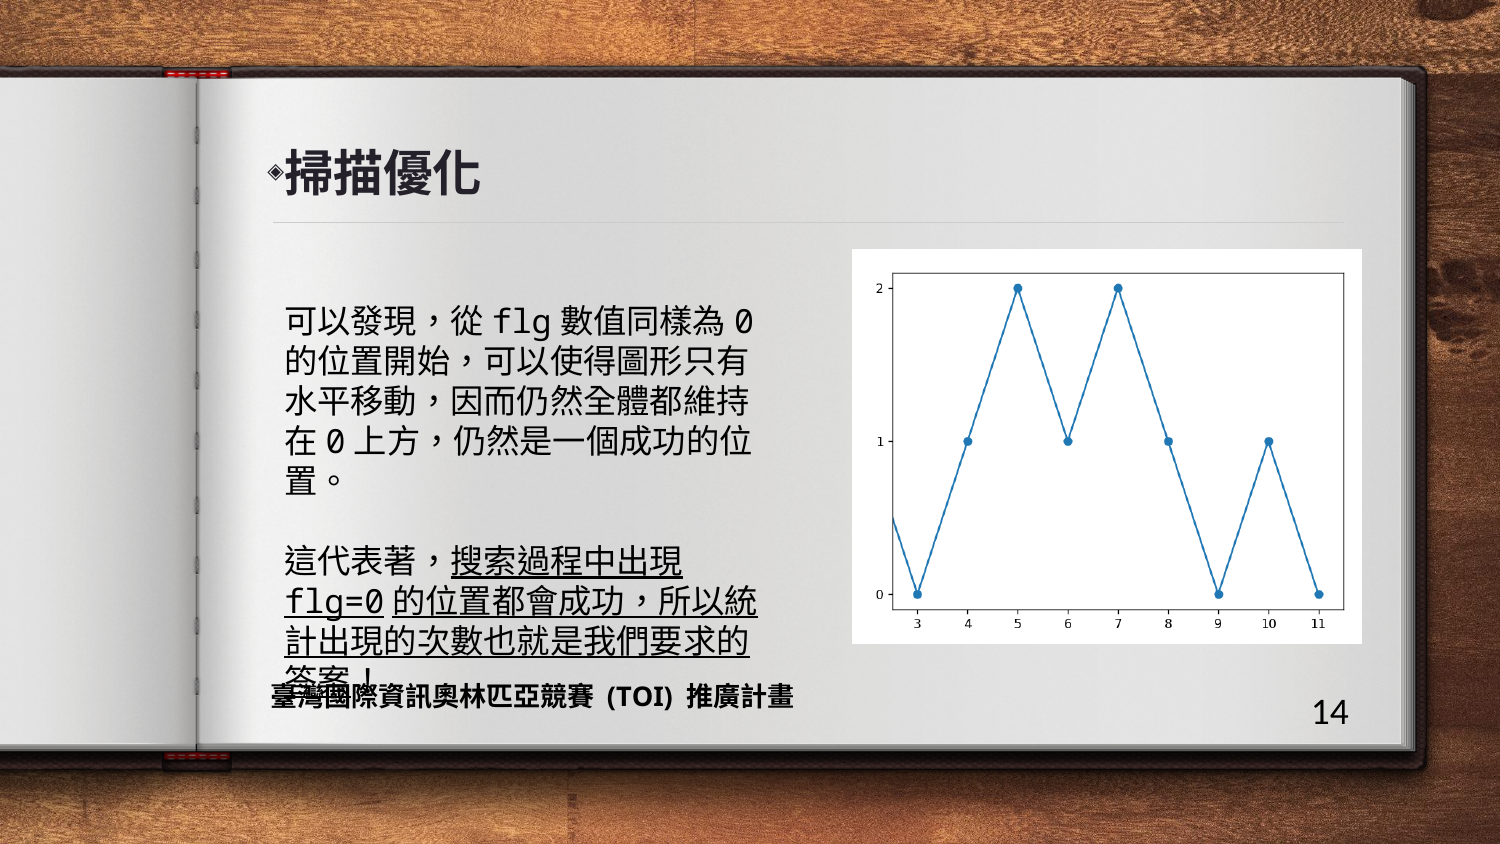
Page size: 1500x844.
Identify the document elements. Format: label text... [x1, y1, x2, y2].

picture [852, 249, 1362, 644]
text_box [1295, 672, 1386, 737]
list 掃描優化 [252, 126, 1194, 216]
text_box 可以發現，從flg數值同樣為0的位置開始，可以使得圖形只有水平移動，因而仍然全體都維持在0上方，仍然是一個成功的位置。 這代表著，搜索過程中出現flg=0的位置都會成功，所以統計出現的次數也就是我們要求的答案！ [269, 293, 797, 632]
